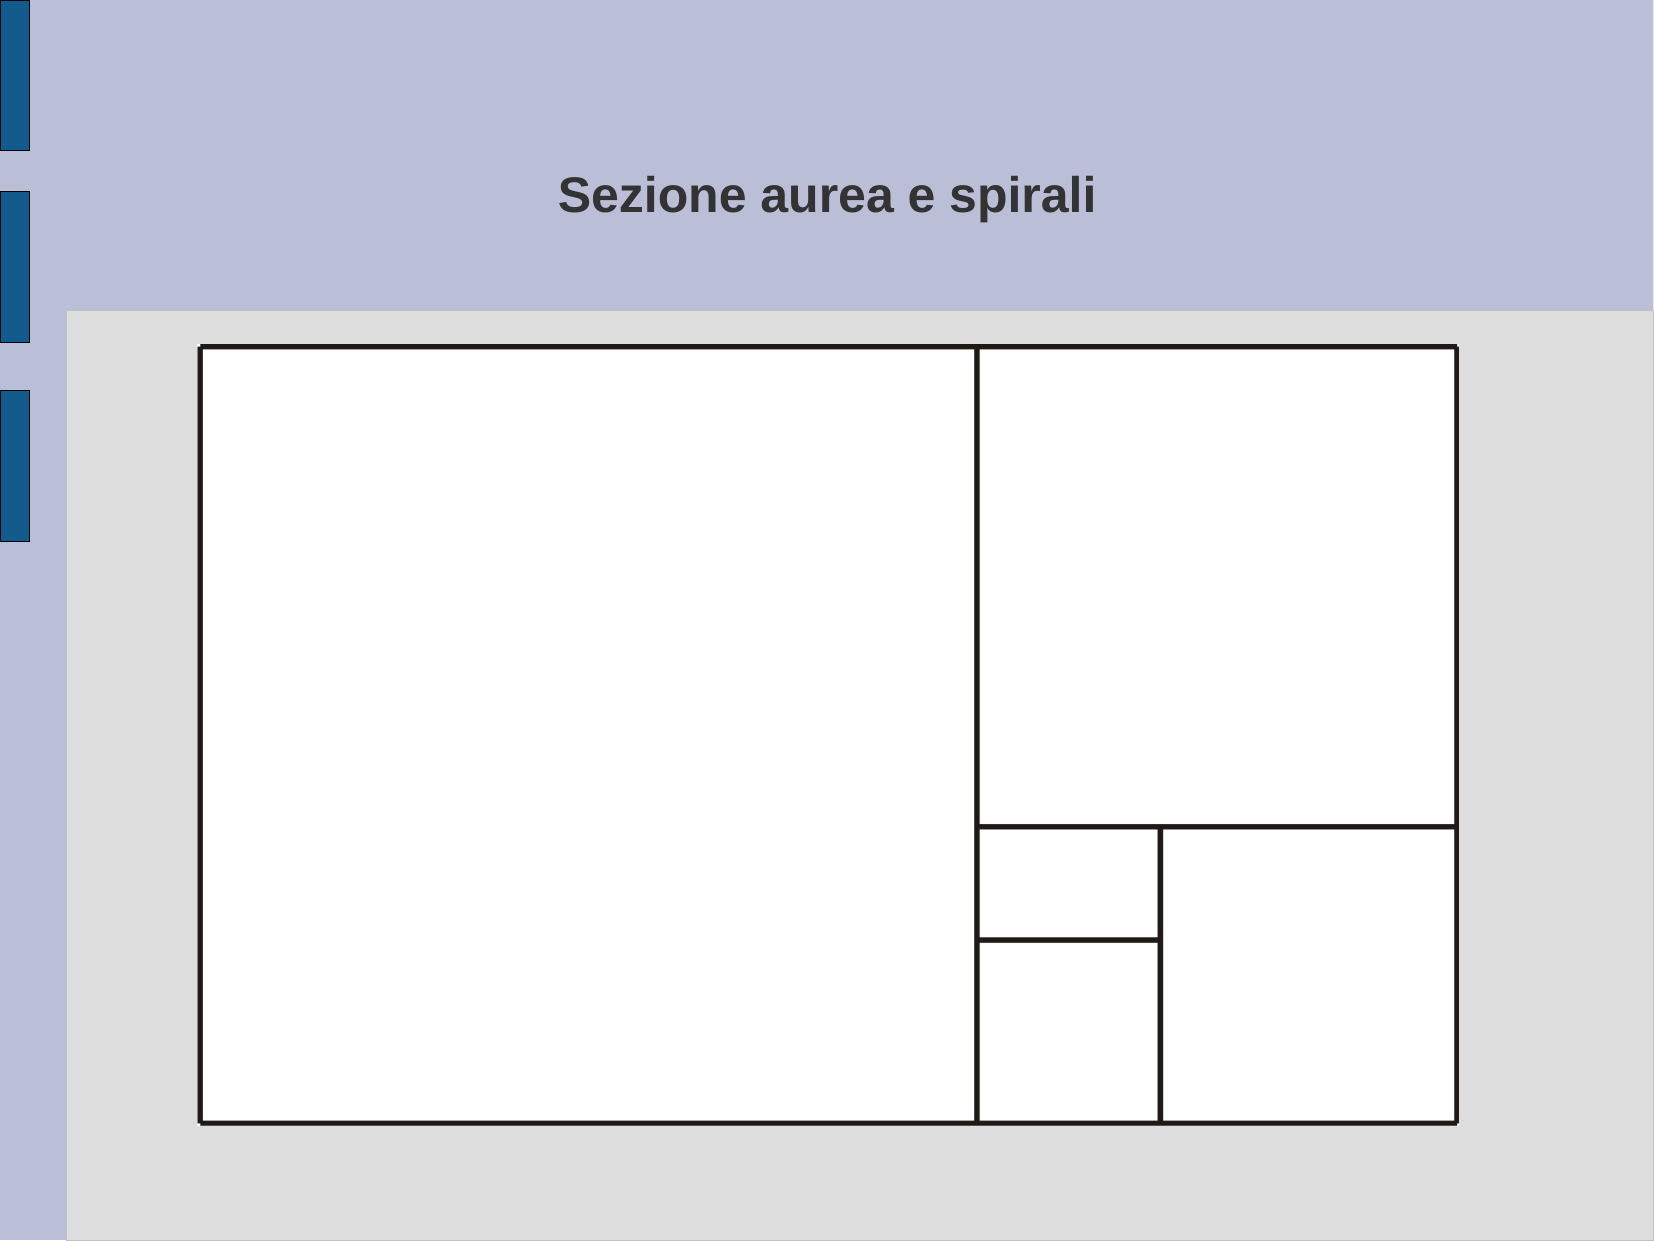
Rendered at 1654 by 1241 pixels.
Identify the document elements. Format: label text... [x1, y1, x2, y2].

title Sezione aurea e spirali [121, 91, 1534, 299]
picture [197, 344, 1459, 1126]
